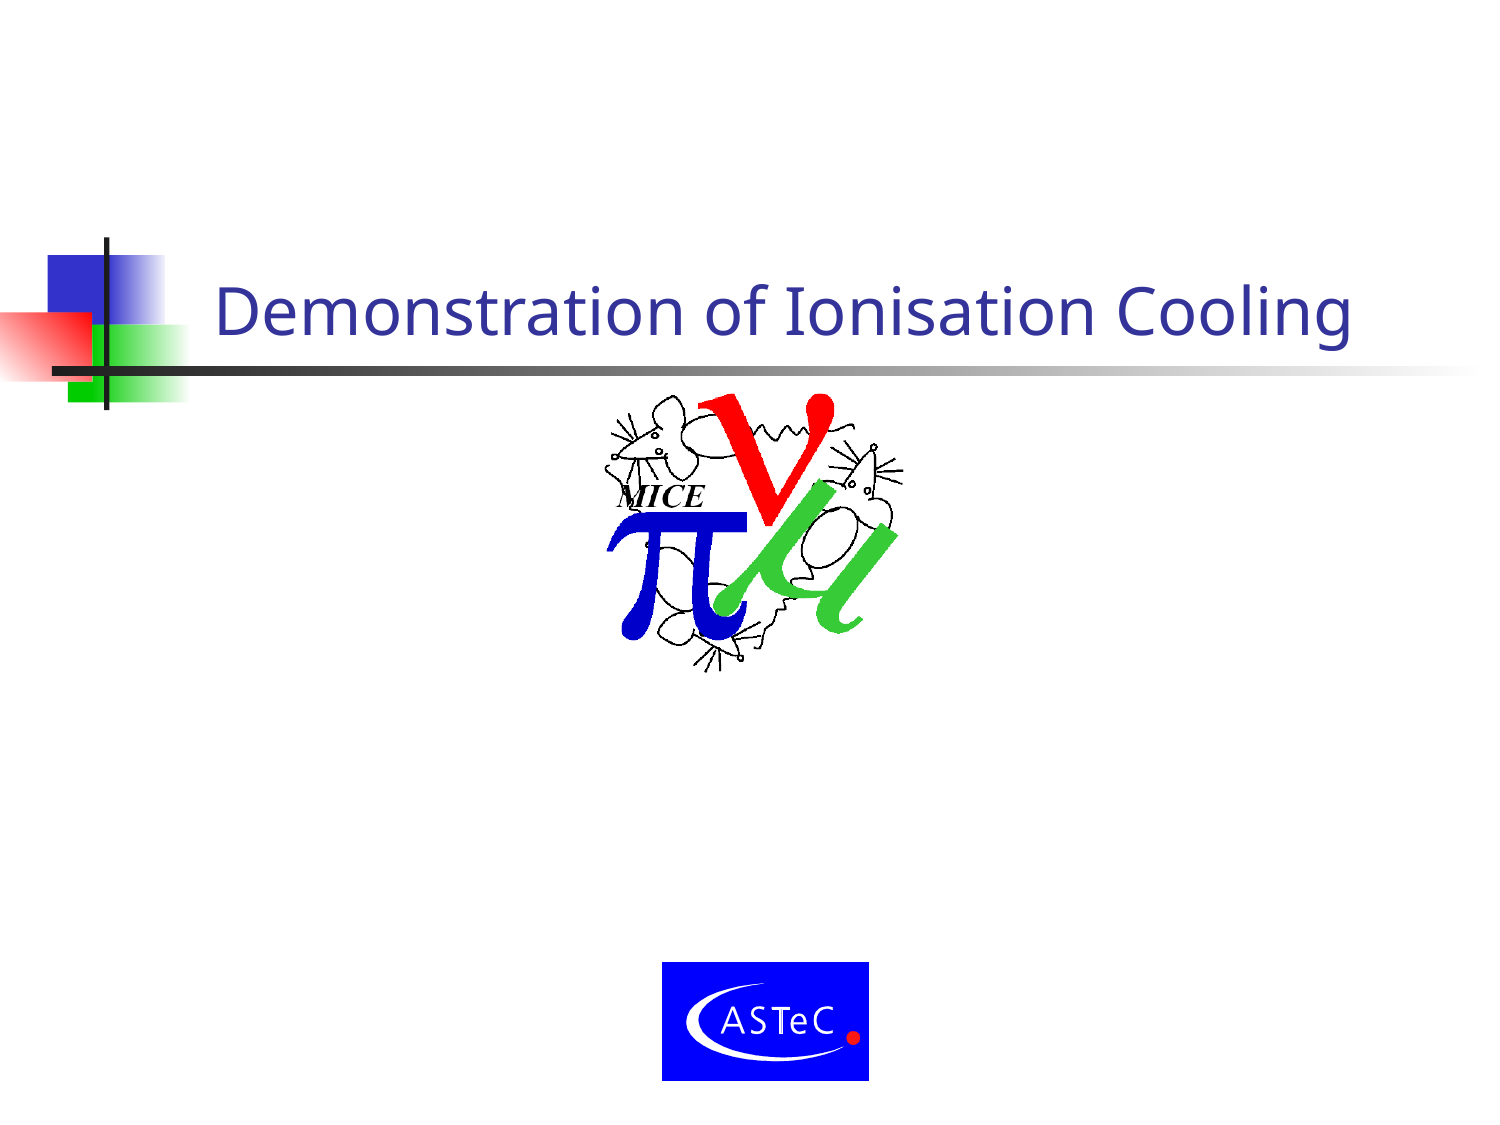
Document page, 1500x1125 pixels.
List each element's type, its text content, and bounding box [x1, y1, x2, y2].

picture [662, 962, 870, 1081]
title Demonstration of Ionisation Cooling [198, 159, 1474, 363]
picture [575, 376, 930, 696]
